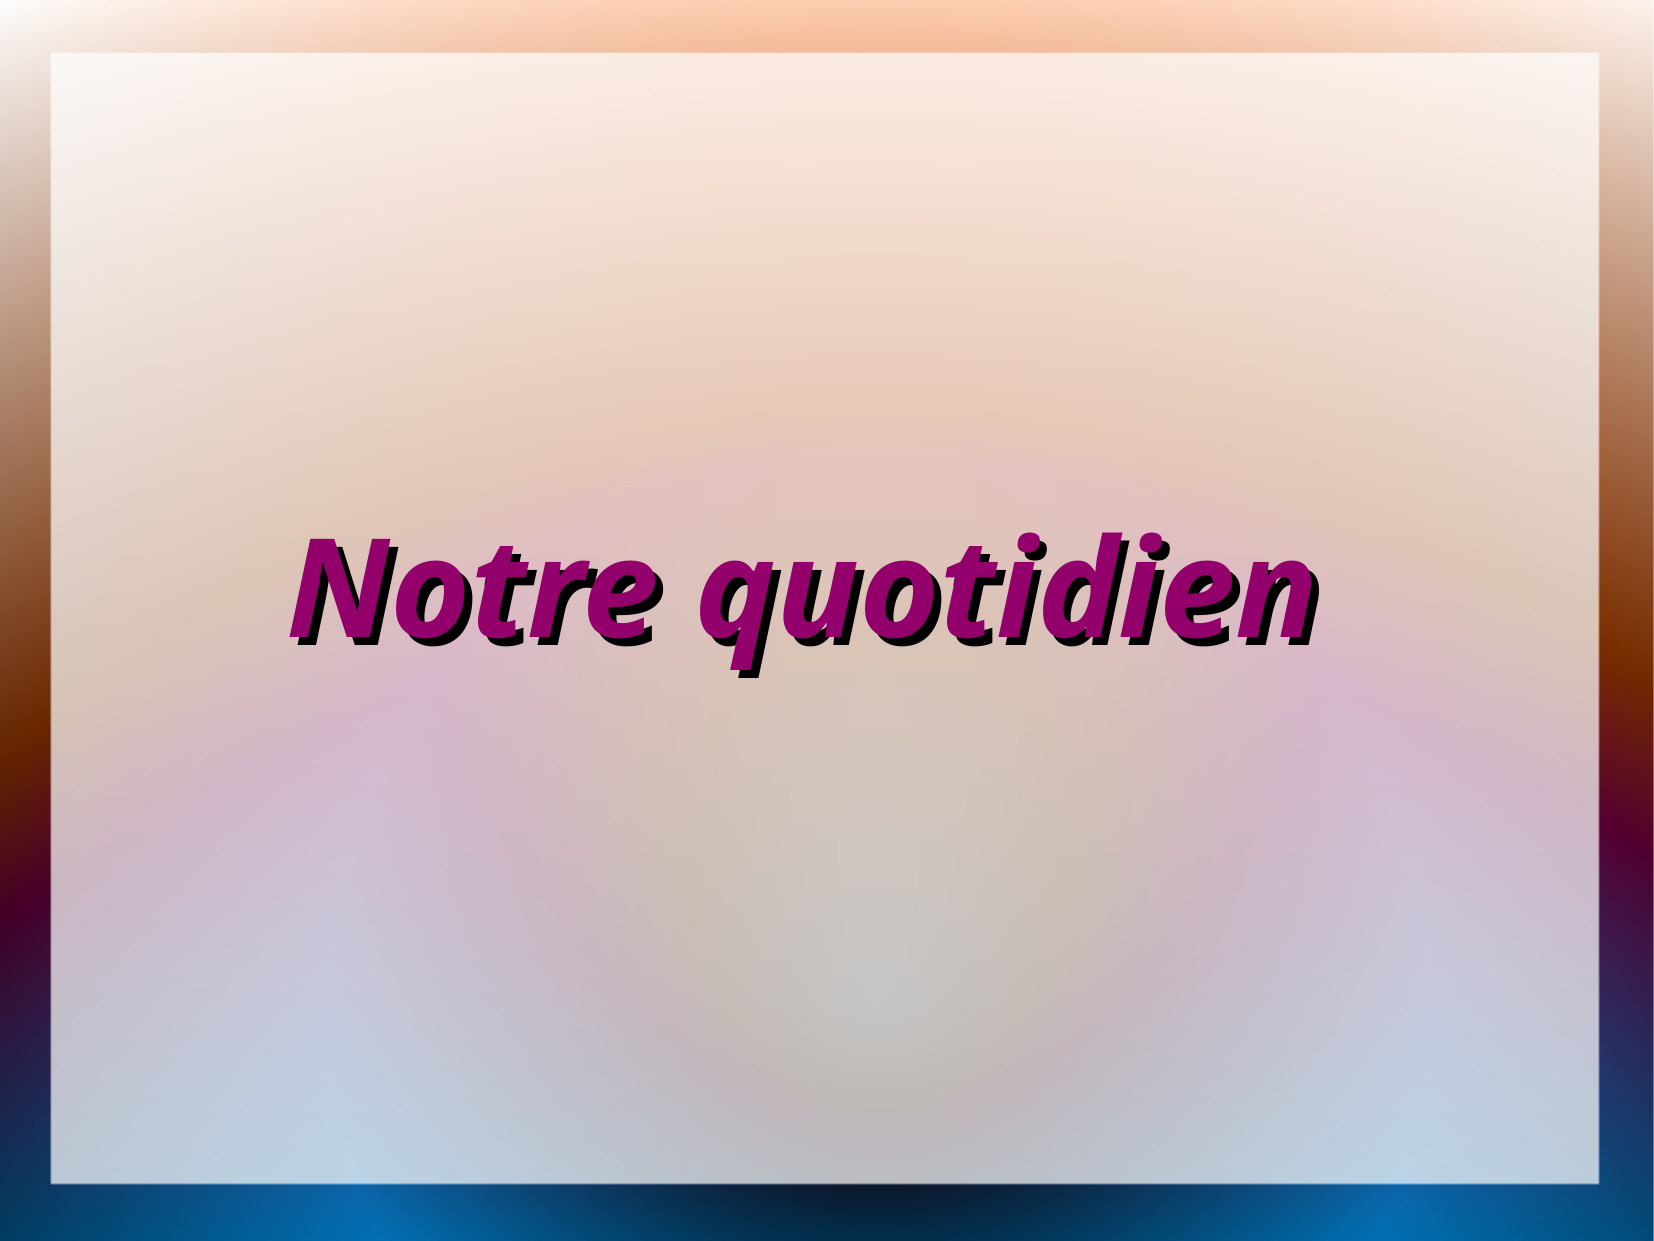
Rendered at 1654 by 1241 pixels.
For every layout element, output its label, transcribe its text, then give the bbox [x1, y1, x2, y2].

picture [0, 0, 1654, 1241]
title Notre quotidien [59, 465, 1548, 687]
